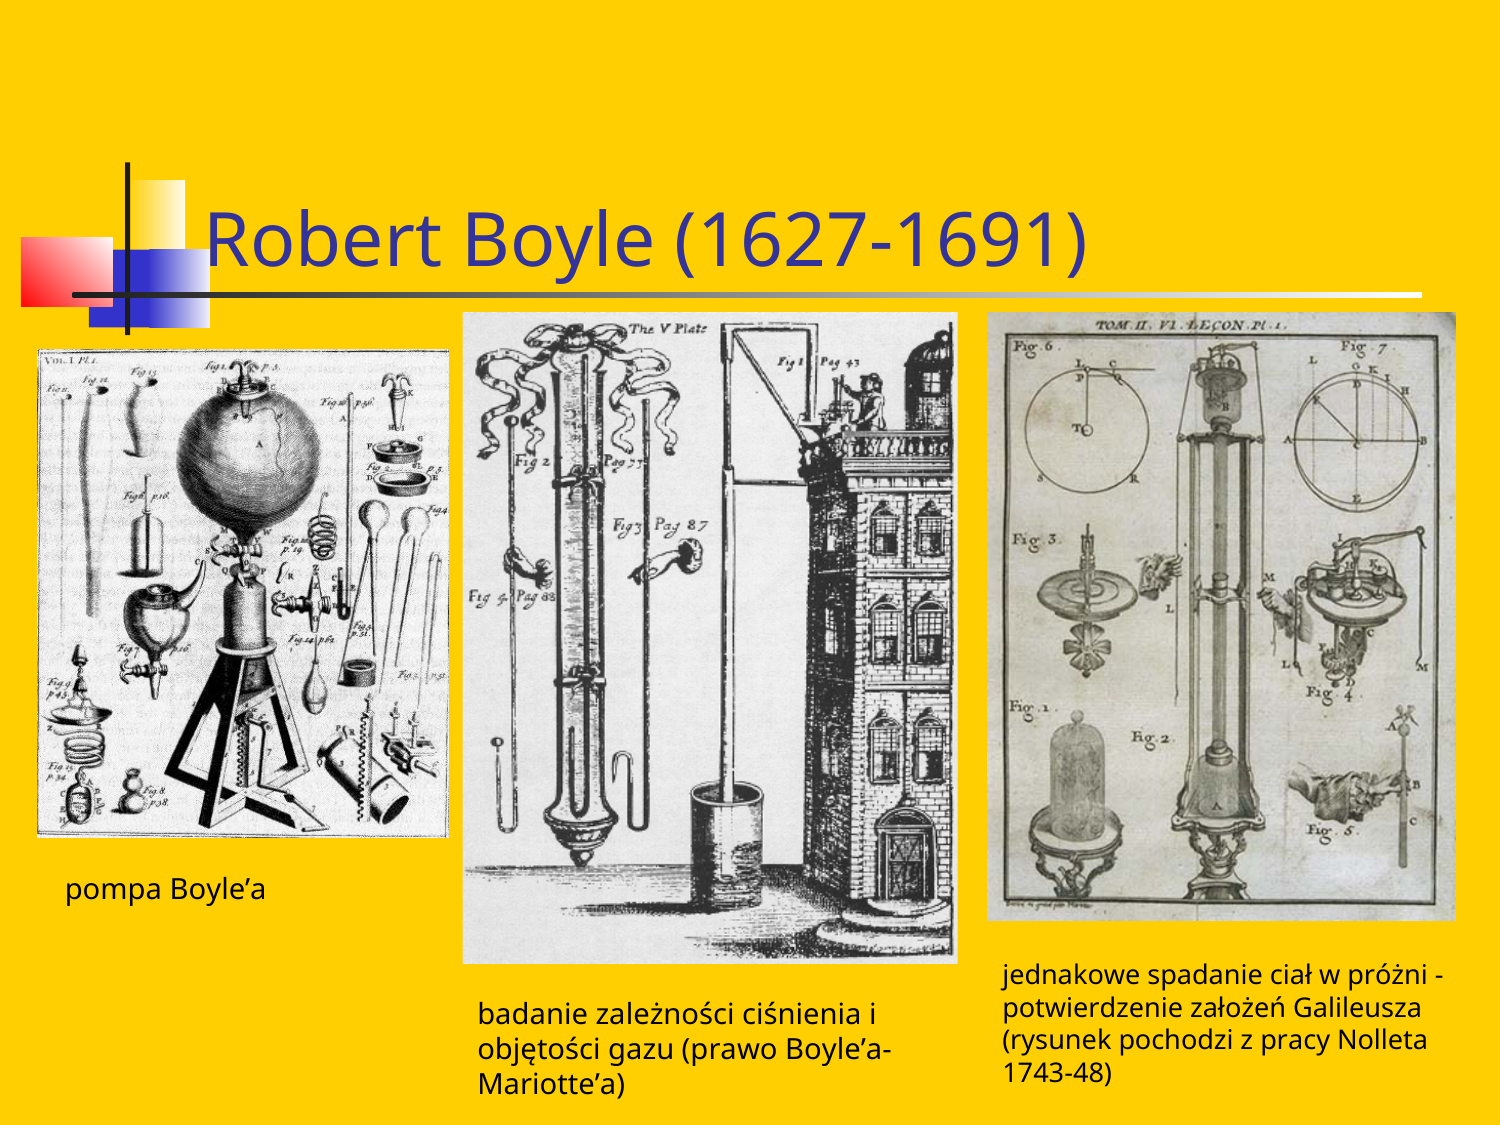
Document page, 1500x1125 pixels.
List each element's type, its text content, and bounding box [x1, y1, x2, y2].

text_box jednakowe spadanie ciał w próżni - potwierdzenie założeń Galileusza (rysunek pochodzi z pracy Nolleta 1743-48) [987, 949, 1463, 1096]
picture [37, 349, 449, 838]
text_box badanie zależności ciśnienia i objętości gazu (prawo Boyle’a-Mariotte’a) [462, 987, 963, 1108]
title Robert Boyle (1627-1691) [188, 101, 1468, 289]
picture [987, 312, 1456, 921]
text_box pompa Boyle’a [50, 862, 462, 913]
picture [462, 312, 958, 964]
